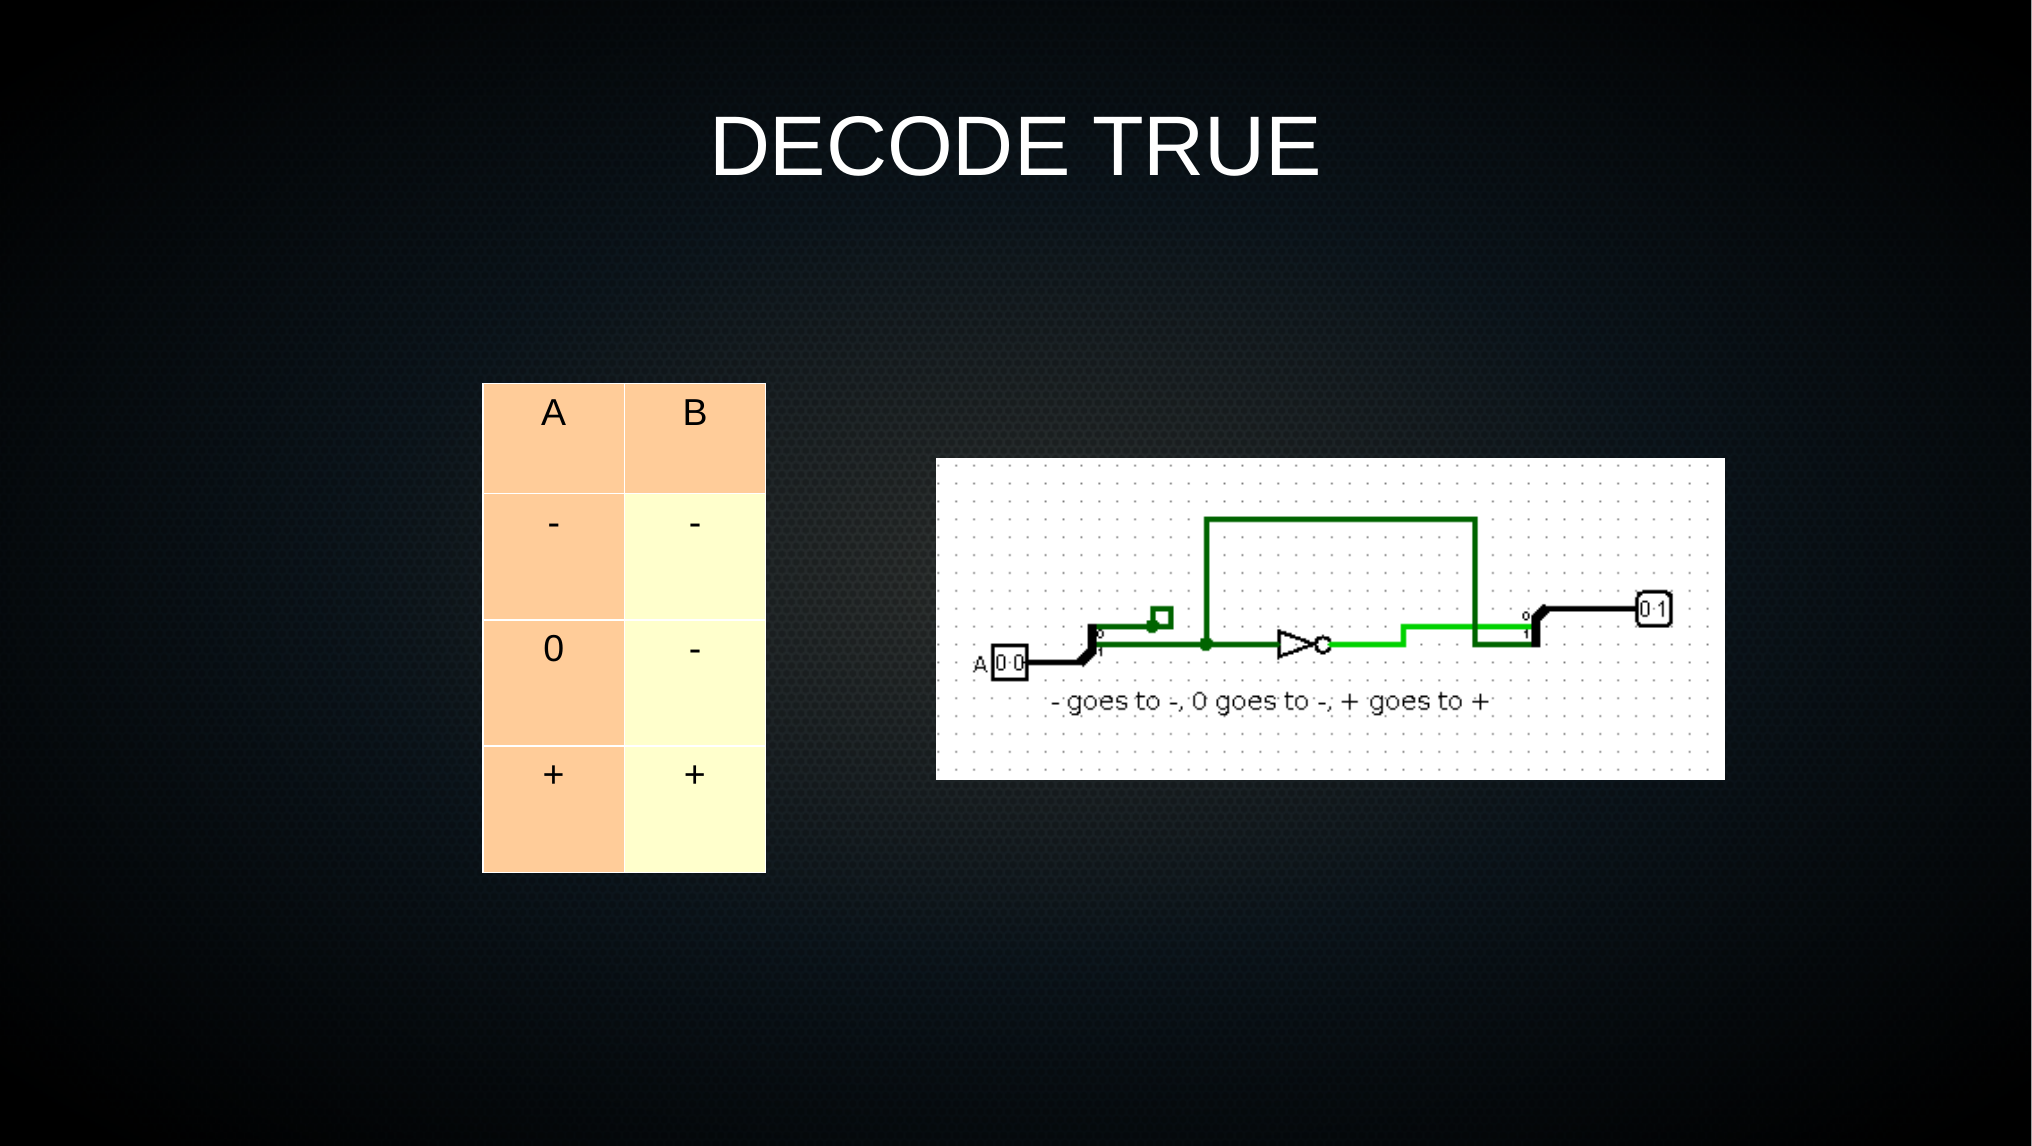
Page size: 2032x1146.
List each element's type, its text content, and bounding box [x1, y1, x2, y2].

table_cell - [484, 494, 624, 619]
table_cell - [625, 494, 765, 619]
table_cell + [625, 747, 765, 872]
table_header B [625, 384, 765, 493]
picture [0, 0, 2032, 1146]
text_box DECODE TRUE [101, 45, 1930, 237]
table_cell + [484, 747, 624, 872]
table_header A [484, 384, 624, 493]
table_cell - [625, 621, 765, 745]
table_cell 0 [484, 621, 624, 745]
